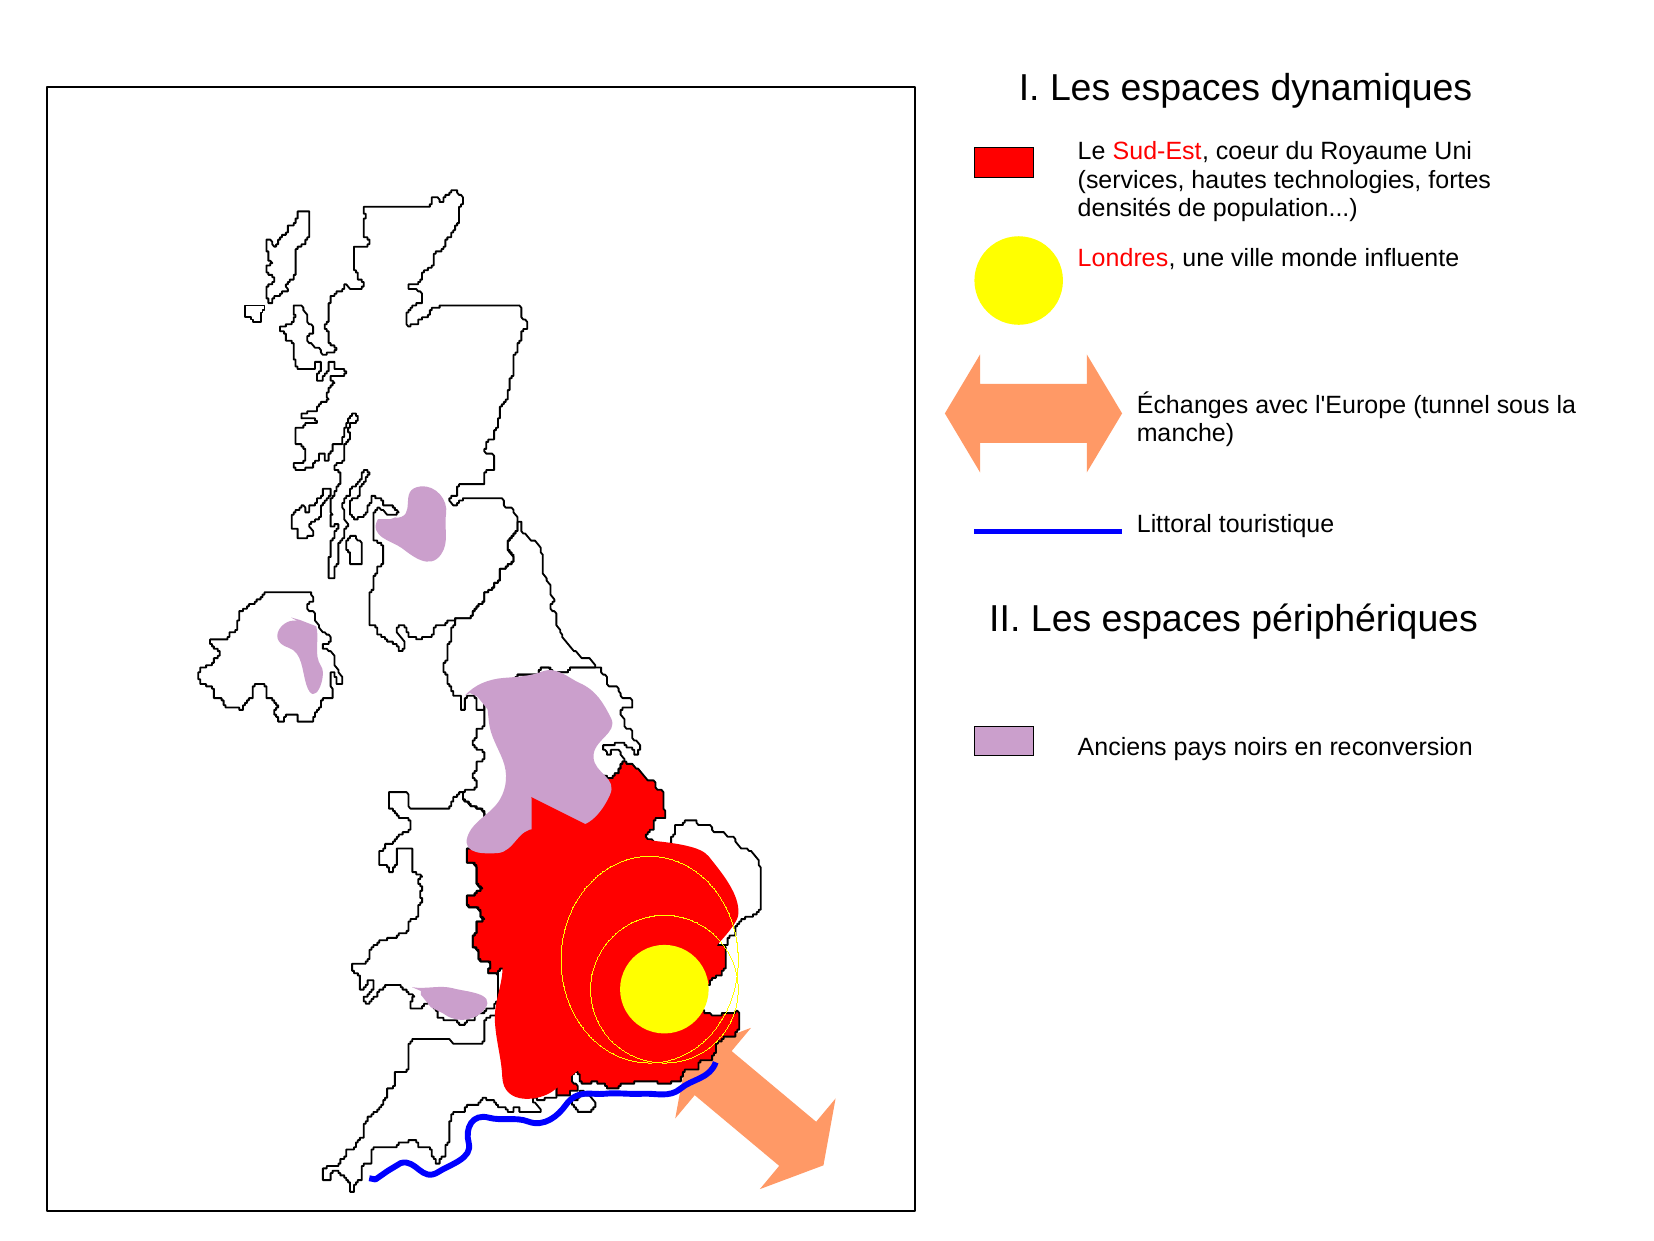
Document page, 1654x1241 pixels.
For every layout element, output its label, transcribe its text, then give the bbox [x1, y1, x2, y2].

text_box [412, 986, 488, 1020]
text_box Littoral touristique [1122, 501, 1654, 545]
text_box Le Sud-Est, coeur du Royaume Uni (services, hautes technologies, fortes densités de population...) [1062, 129, 1595, 229]
text_box [974, 147, 1034, 178]
text_box [375, 486, 447, 562]
text_box II. Les espaces périphériques [974, 590, 1506, 648]
text_box [944, 354, 1122, 473]
text_box Londres, une ville monde influente [1062, 236, 1595, 280]
text_box Anciens pays noirs en reconversion [1062, 724, 1595, 768]
text_box I. Les espaces dynamiques [1003, 59, 1595, 116]
text_box [277, 617, 323, 695]
text_box [974, 236, 1063, 325]
text_box [464, 670, 836, 1190]
text_box [974, 726, 1034, 756]
text_box Échanges avec l'Europe (tunnel sous la manche) [1122, 383, 1654, 455]
